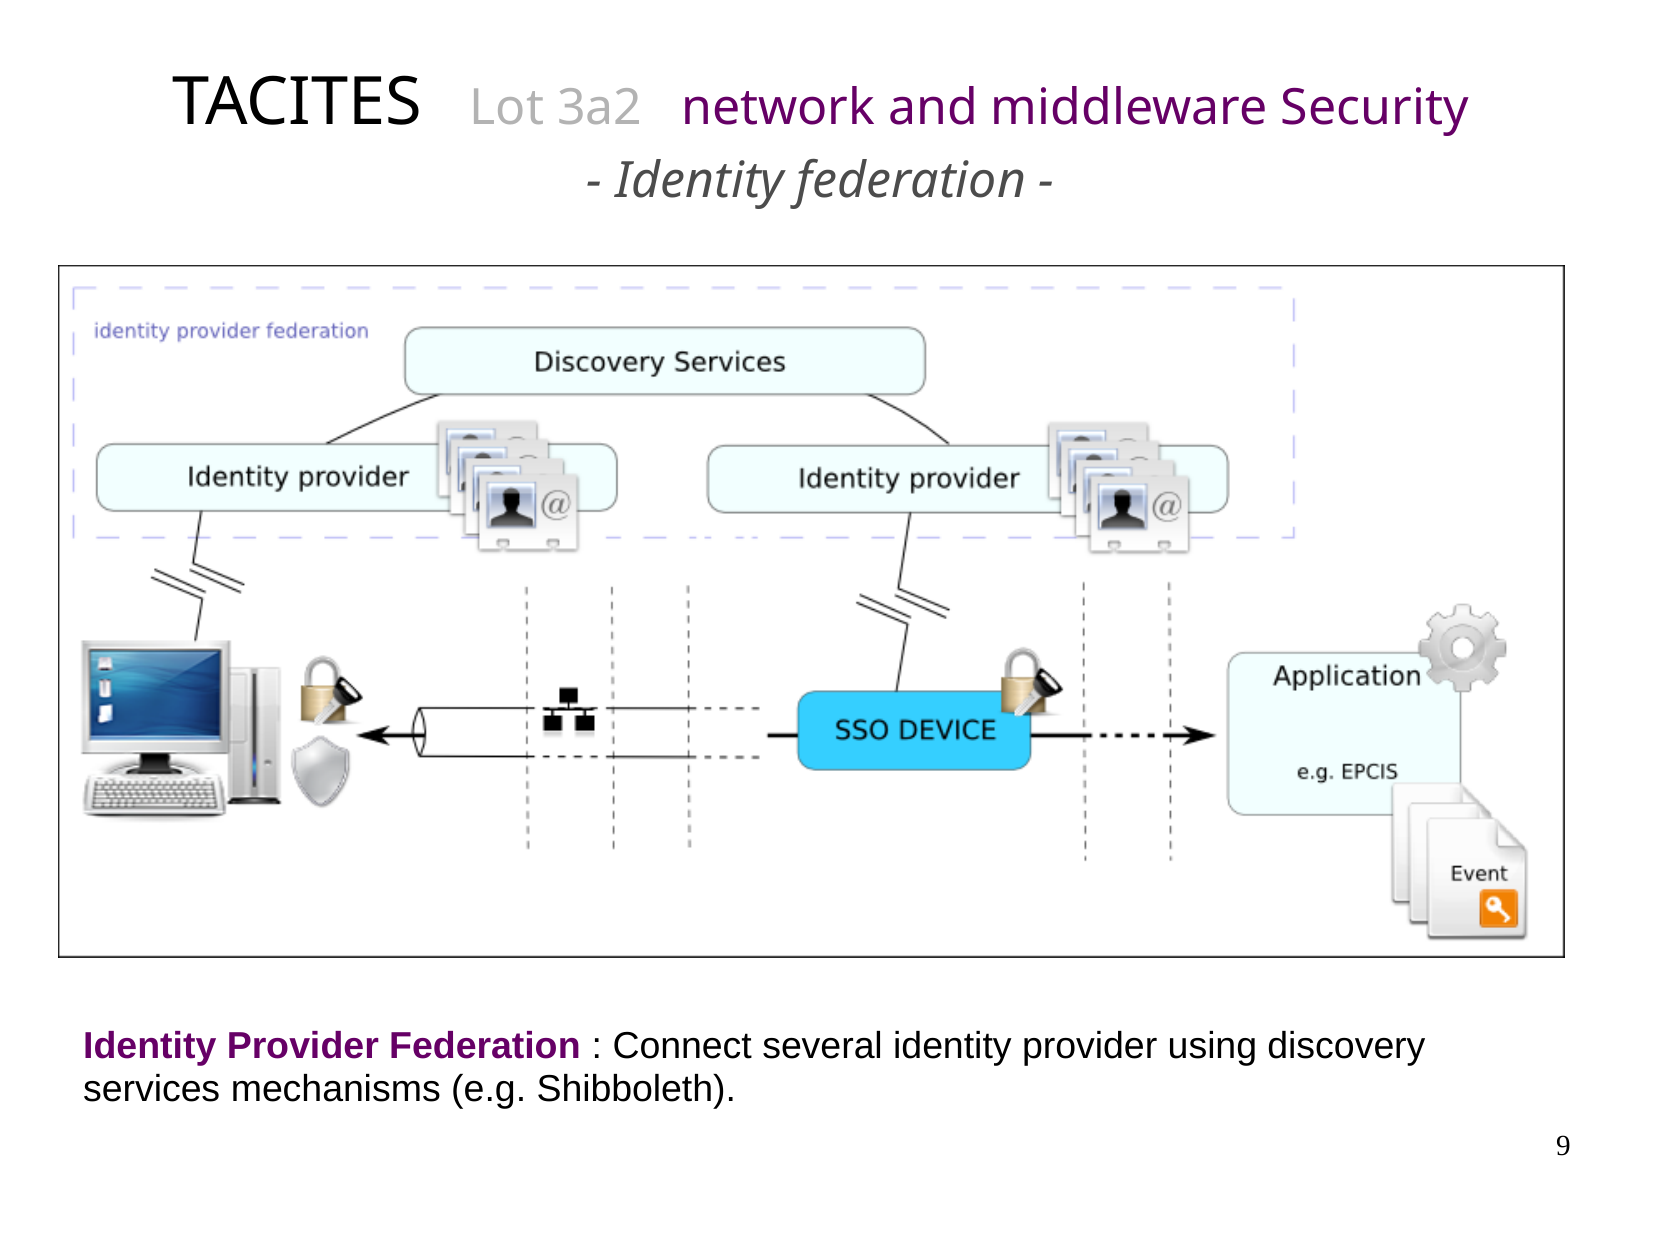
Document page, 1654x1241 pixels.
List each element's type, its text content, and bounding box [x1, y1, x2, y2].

title TACITES Lot 3a2 network and middleware Security - Identity federation - [76, 27, 1566, 239]
picture [58, 265, 1565, 958]
text_box Identity Provider Federation : Connect several identity provider using discovery services mechanisms (e.g. Shibboleth). [68, 1017, 1575, 1120]
